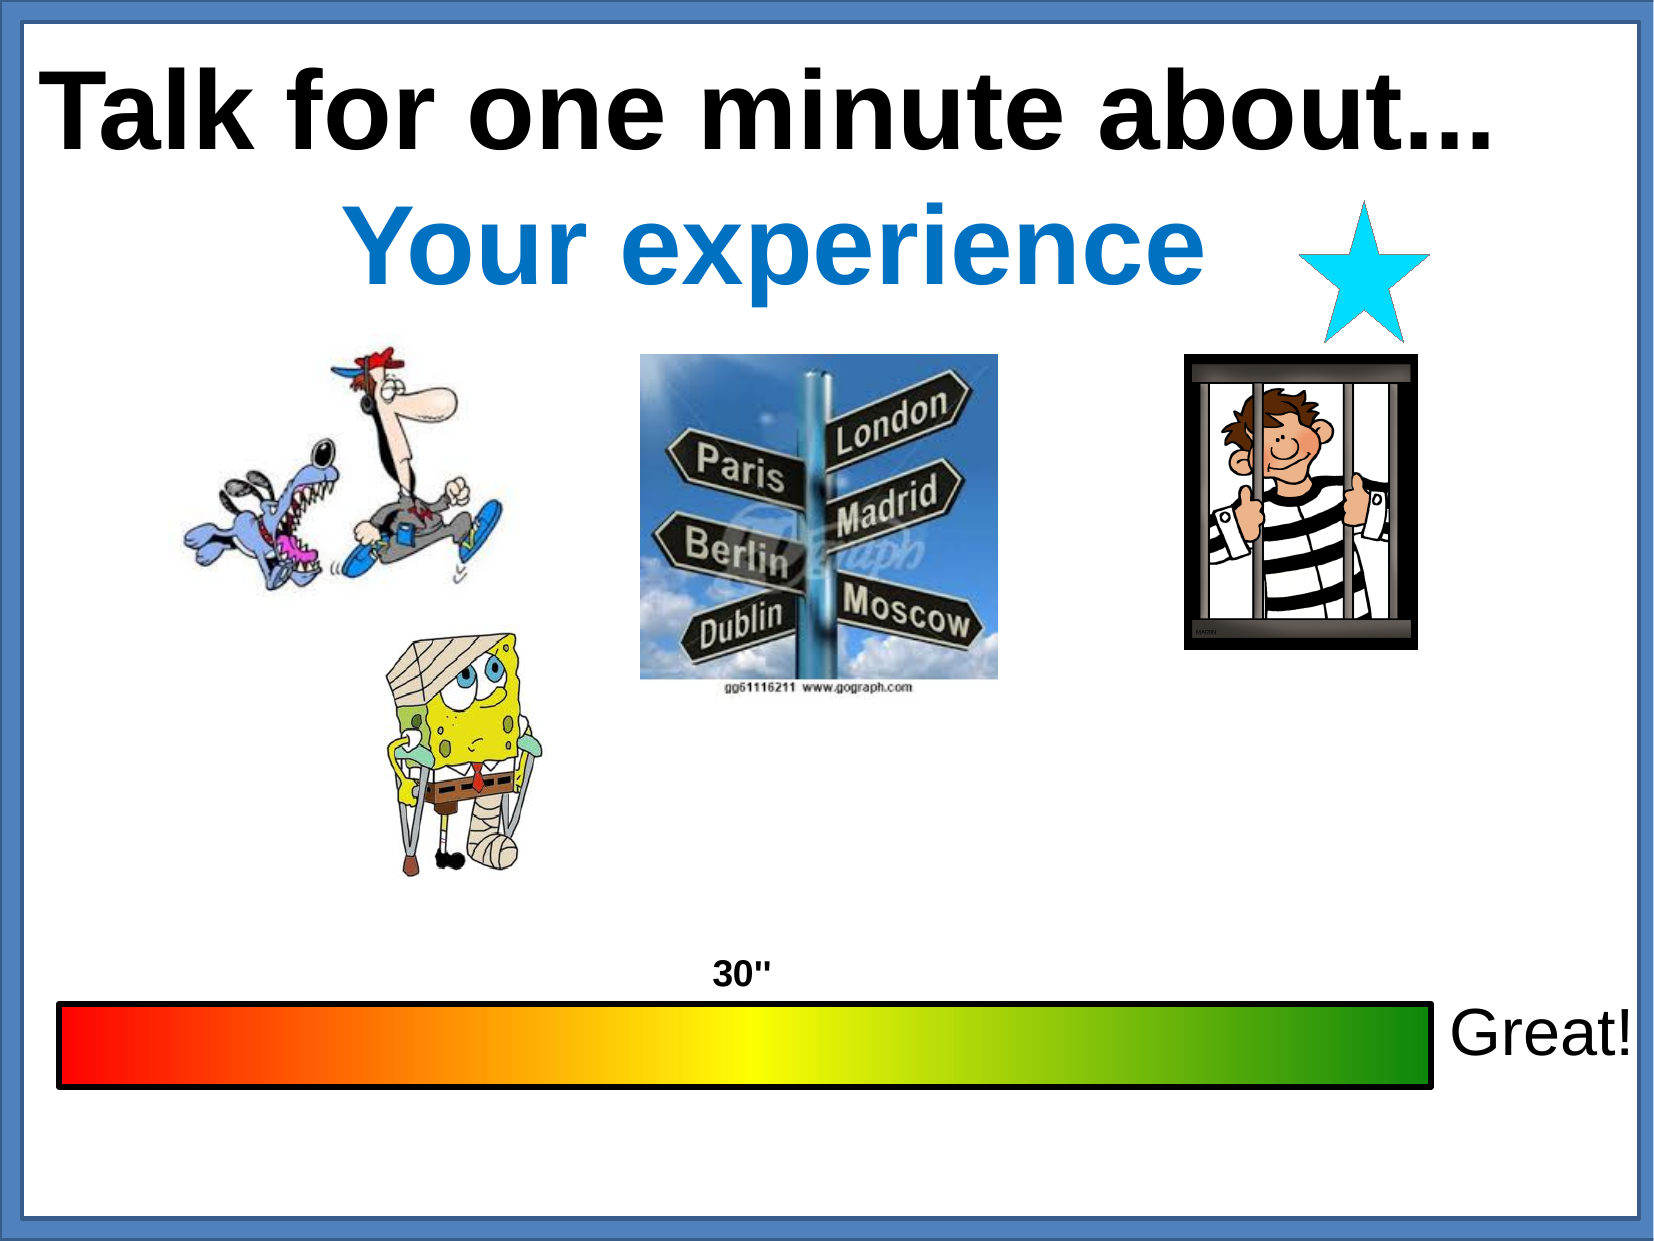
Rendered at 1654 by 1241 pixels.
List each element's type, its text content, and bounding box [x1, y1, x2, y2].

picture [369, 625, 559, 886]
text_box Great! [1434, 981, 1638, 1077]
text_box 30'' [696, 945, 805, 1028]
picture [640, 354, 998, 700]
text_box Your experience [23, 164, 1524, 315]
text_box [0, 0, 1654, 1241]
text_box Talk for one minute about... [23, 29, 1630, 180]
picture [1184, 354, 1418, 650]
picture [168, 333, 519, 603]
picture [62, 1007, 1428, 1084]
